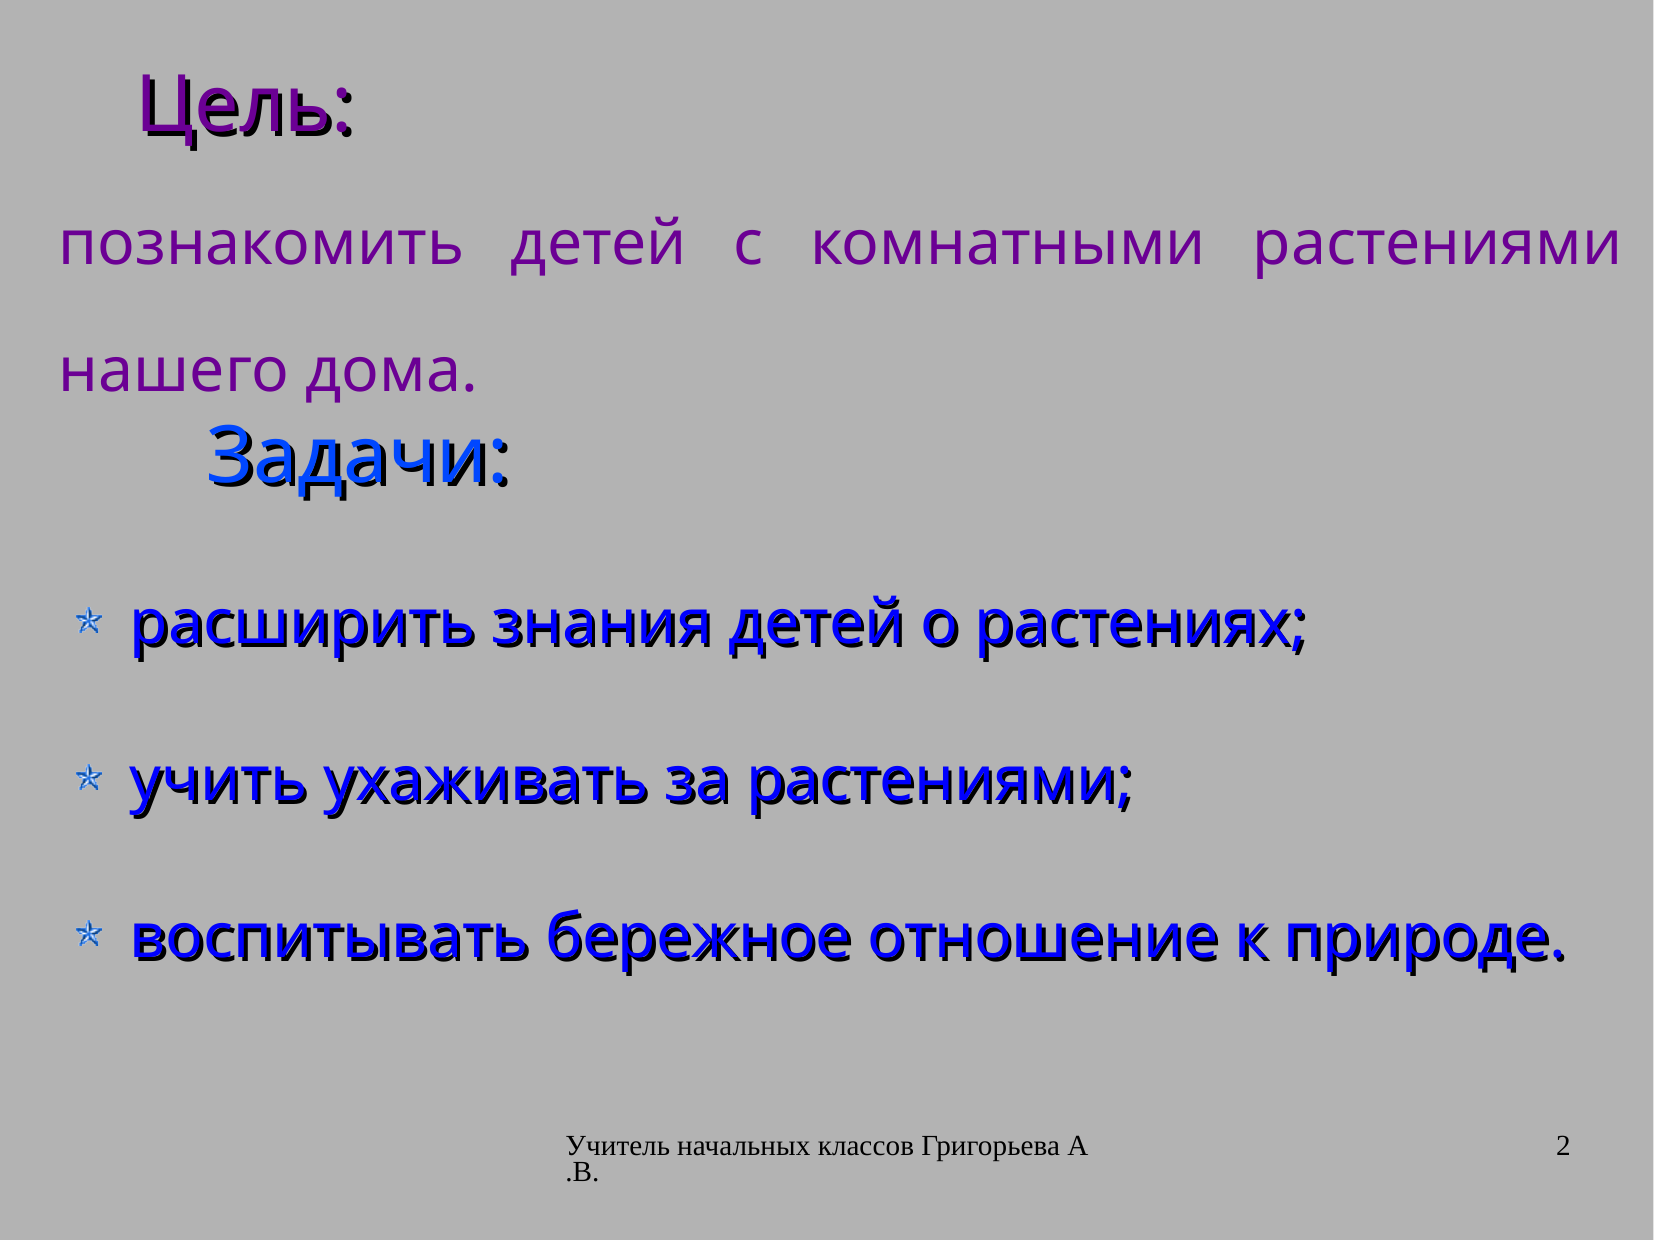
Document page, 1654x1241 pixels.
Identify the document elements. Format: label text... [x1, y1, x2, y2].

title Цель: познакомить детей с комнатными растениями нашего дома. [59, 19, 1625, 384]
list Задачи: расширить знания детей о растениях; учить ухаживать за растениями; воспитывать бережное отношение к природе. [59, 397, 1595, 1123]
